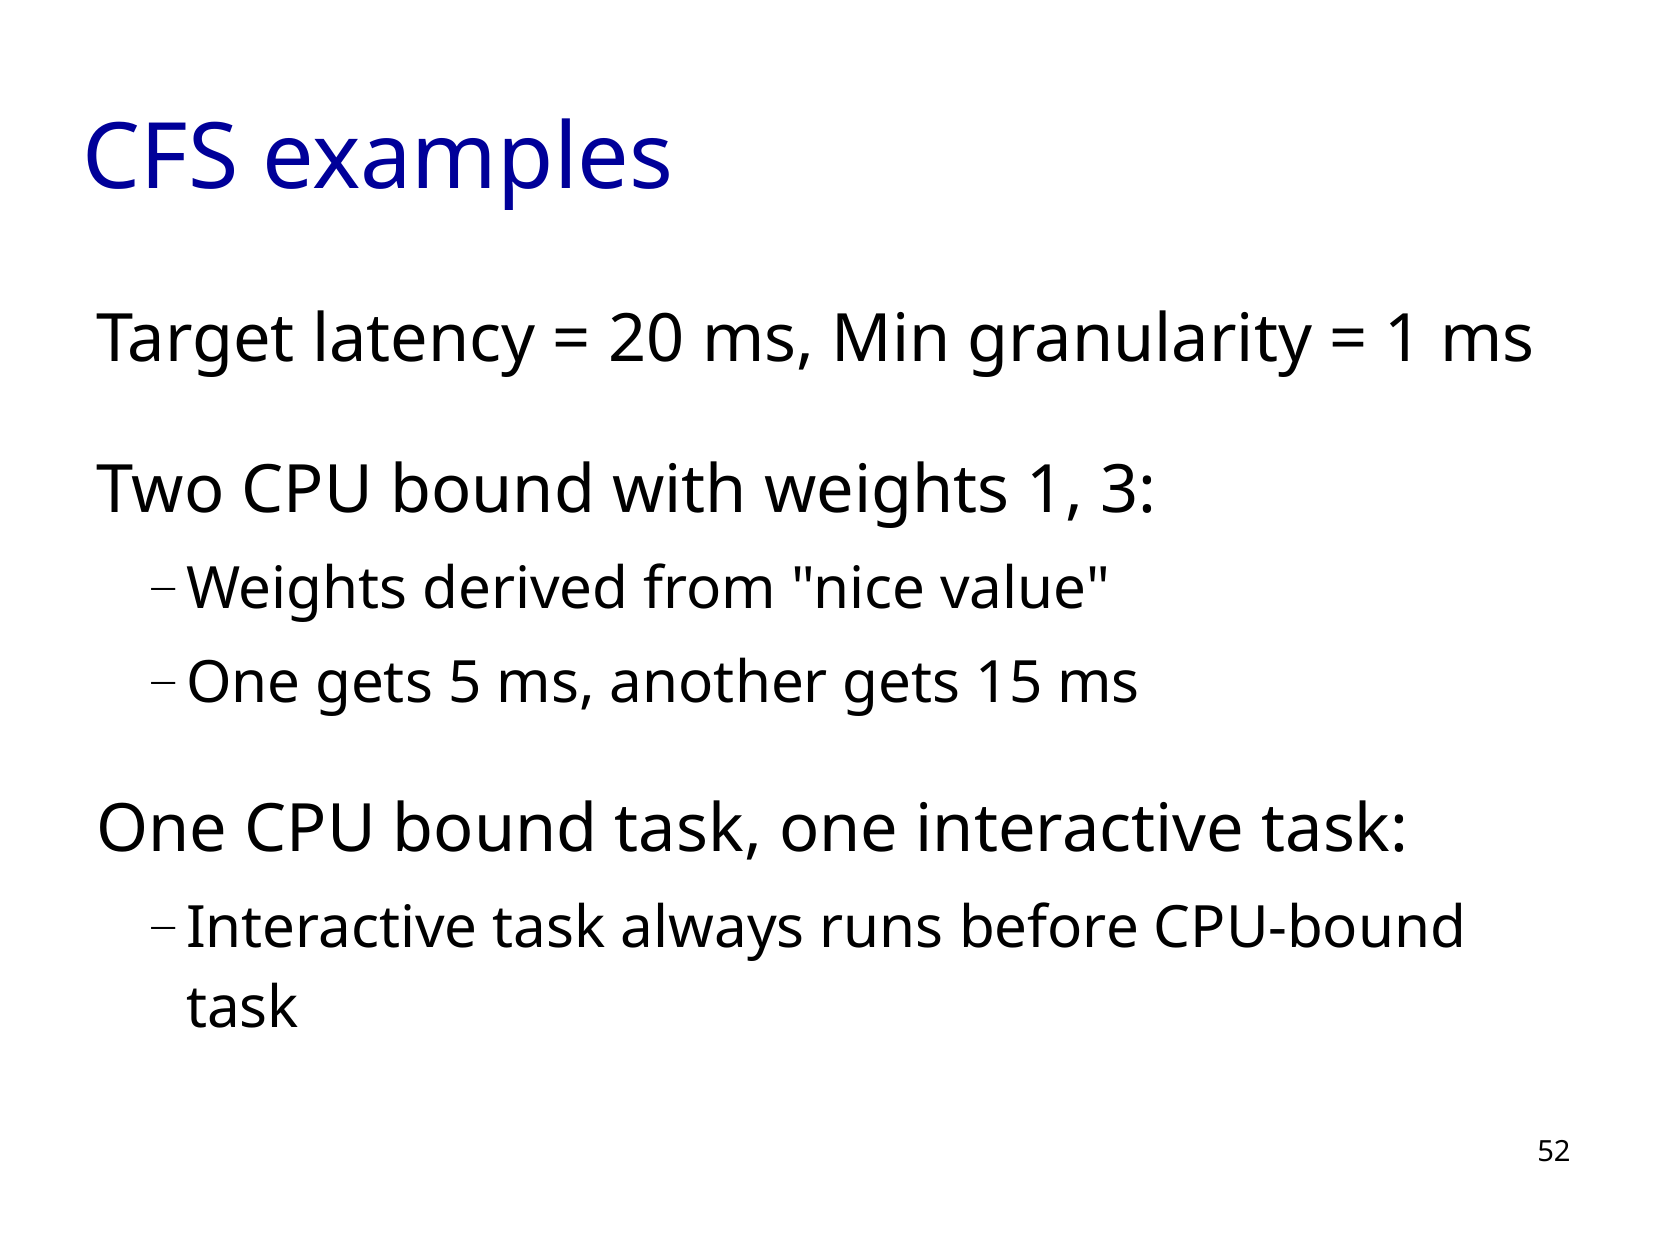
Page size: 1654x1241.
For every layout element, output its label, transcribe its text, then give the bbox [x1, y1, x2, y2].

list Target latency = 20 ms, Min granularity = 1 ms Two CPU bound with weights 1, 3: Weights derived from "nice value" One gets 5 ms, another gets 15 ms One CPU bound task, one interactive task: Interactive task always runs before CPU-bound task [60, 290, 1571, 1096]
title CFS examples [82, 49, 1571, 257]
